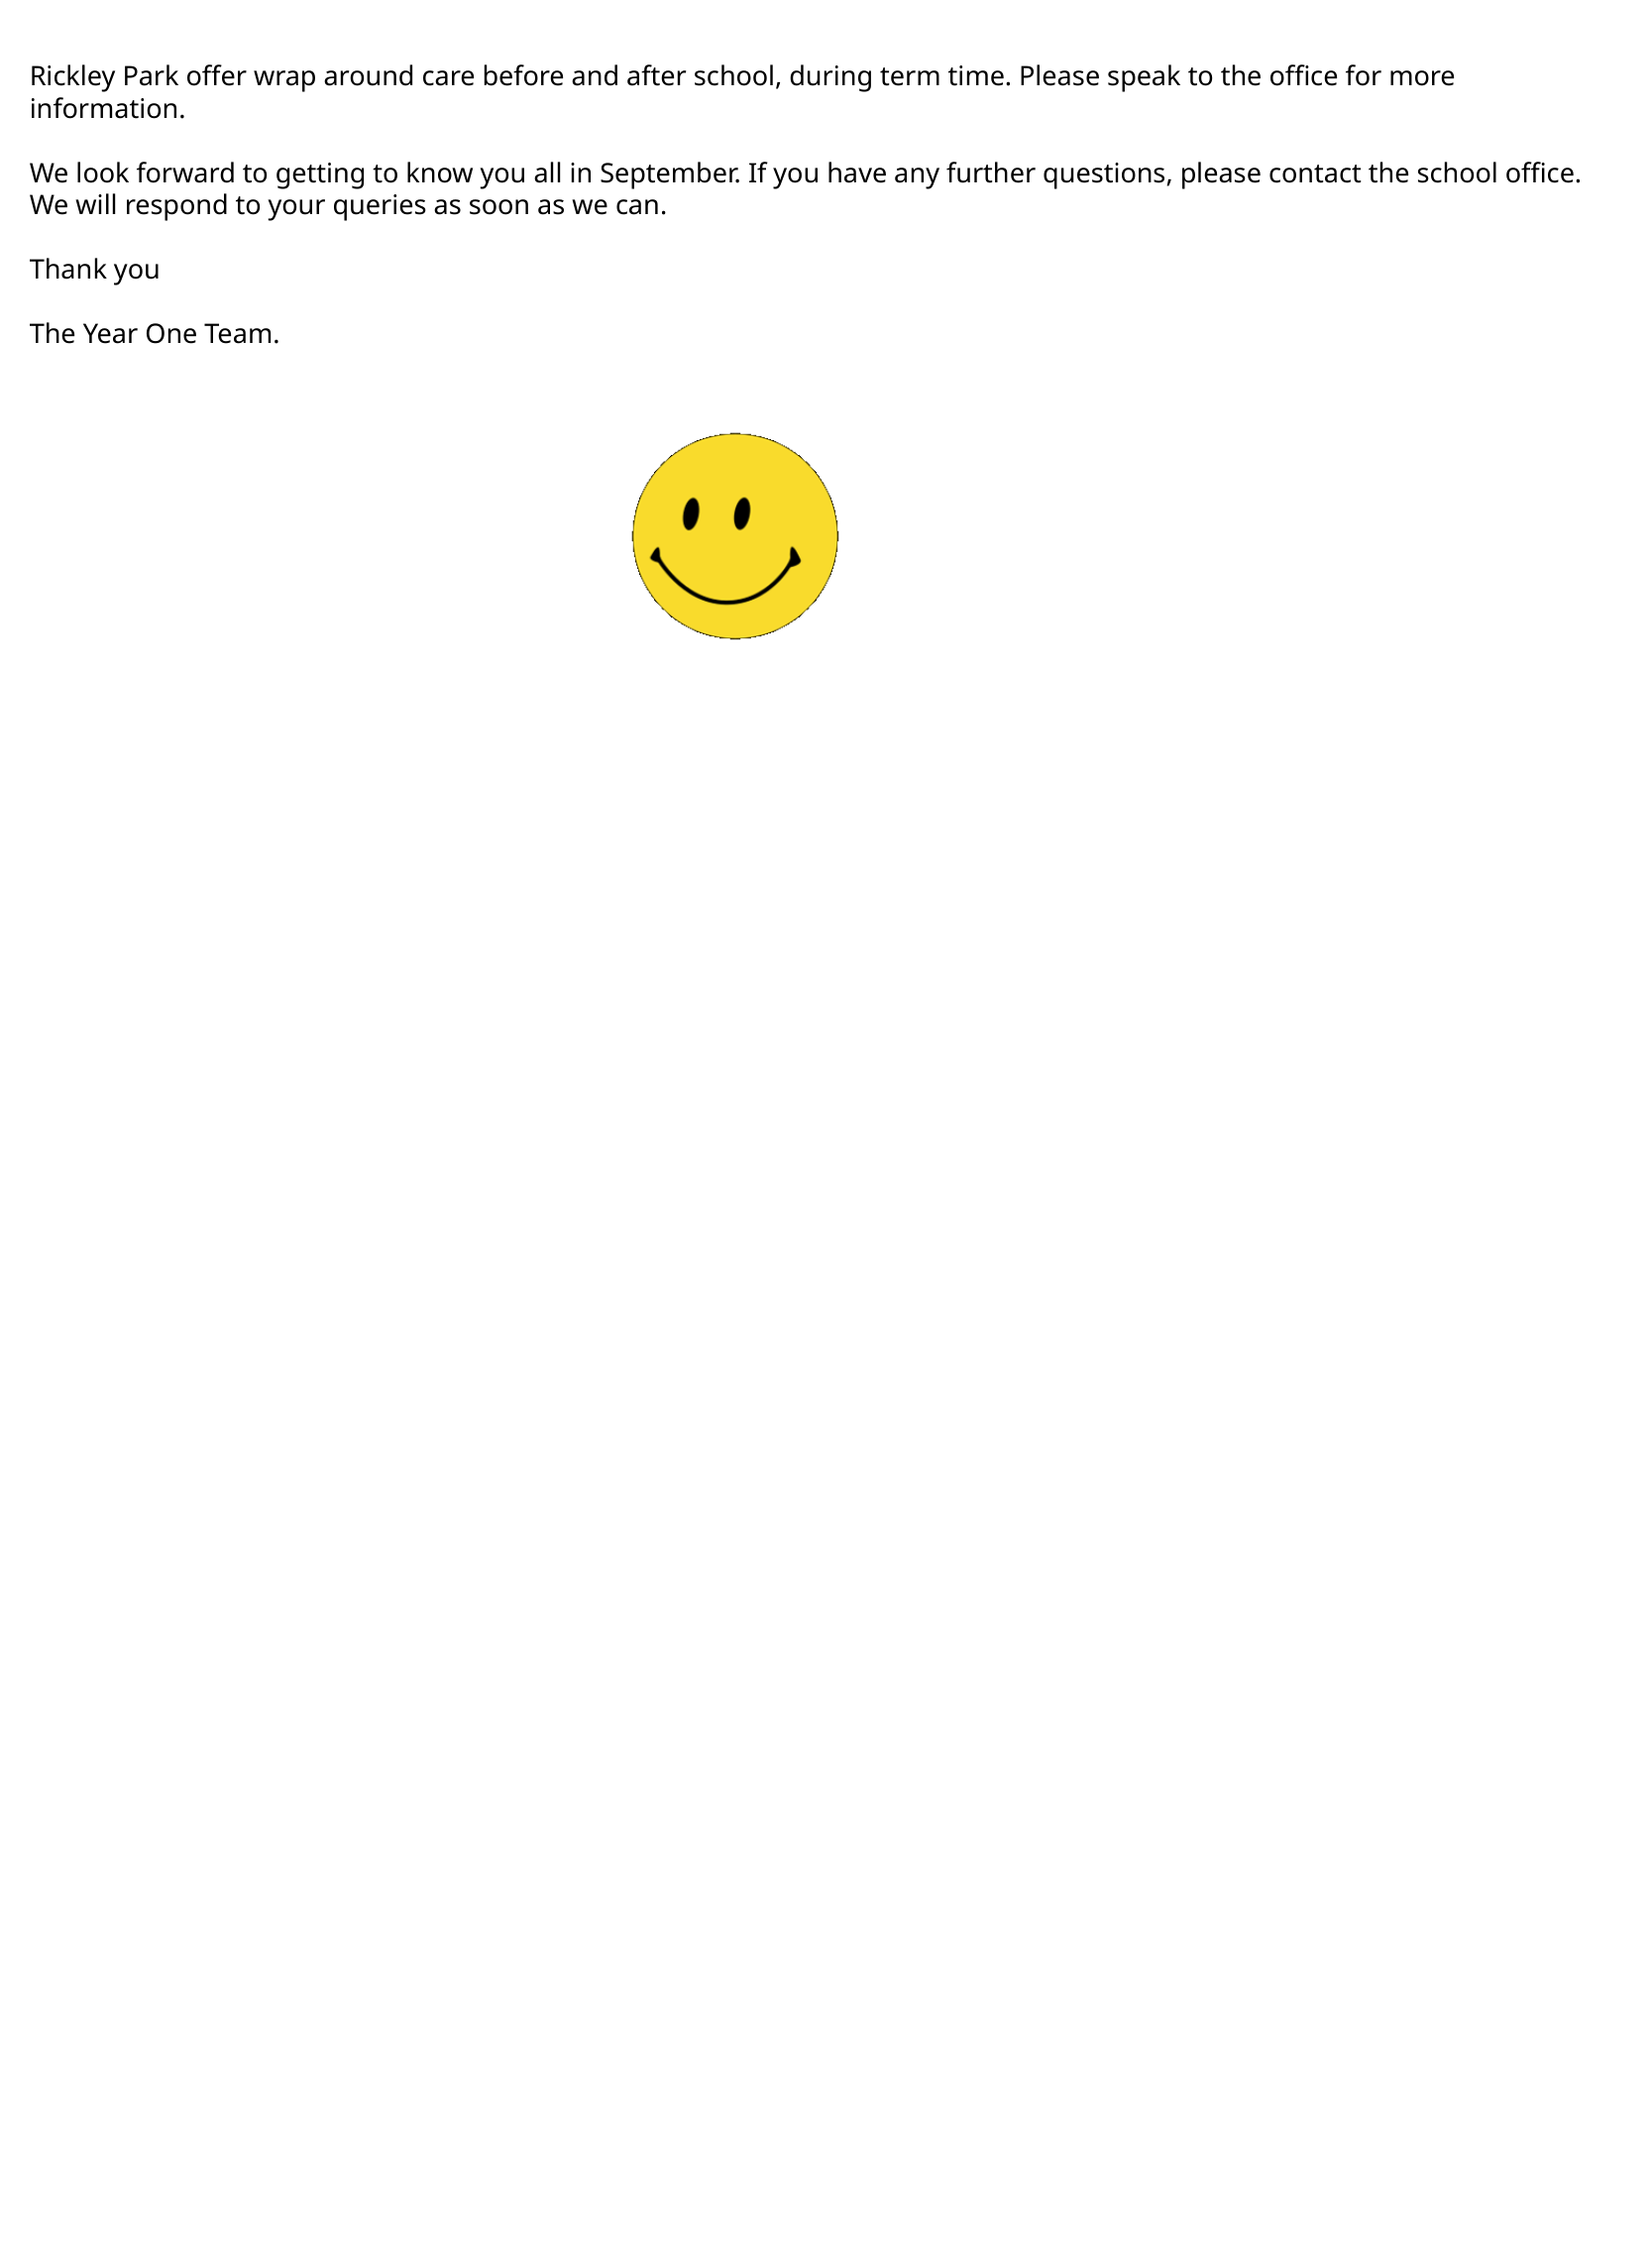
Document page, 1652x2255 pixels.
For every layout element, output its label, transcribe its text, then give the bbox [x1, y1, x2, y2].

picture [623, 424, 847, 648]
text_box Rickley Park offer wrap around care before and after school, during term time. Please speak to the office for more information. We look forward to getting to know you all in September. If you have any further questions, please contact the school office. We will respond to your queries as soon as we can. Thank you The Year One Team. [14, 52, 1621, 327]
